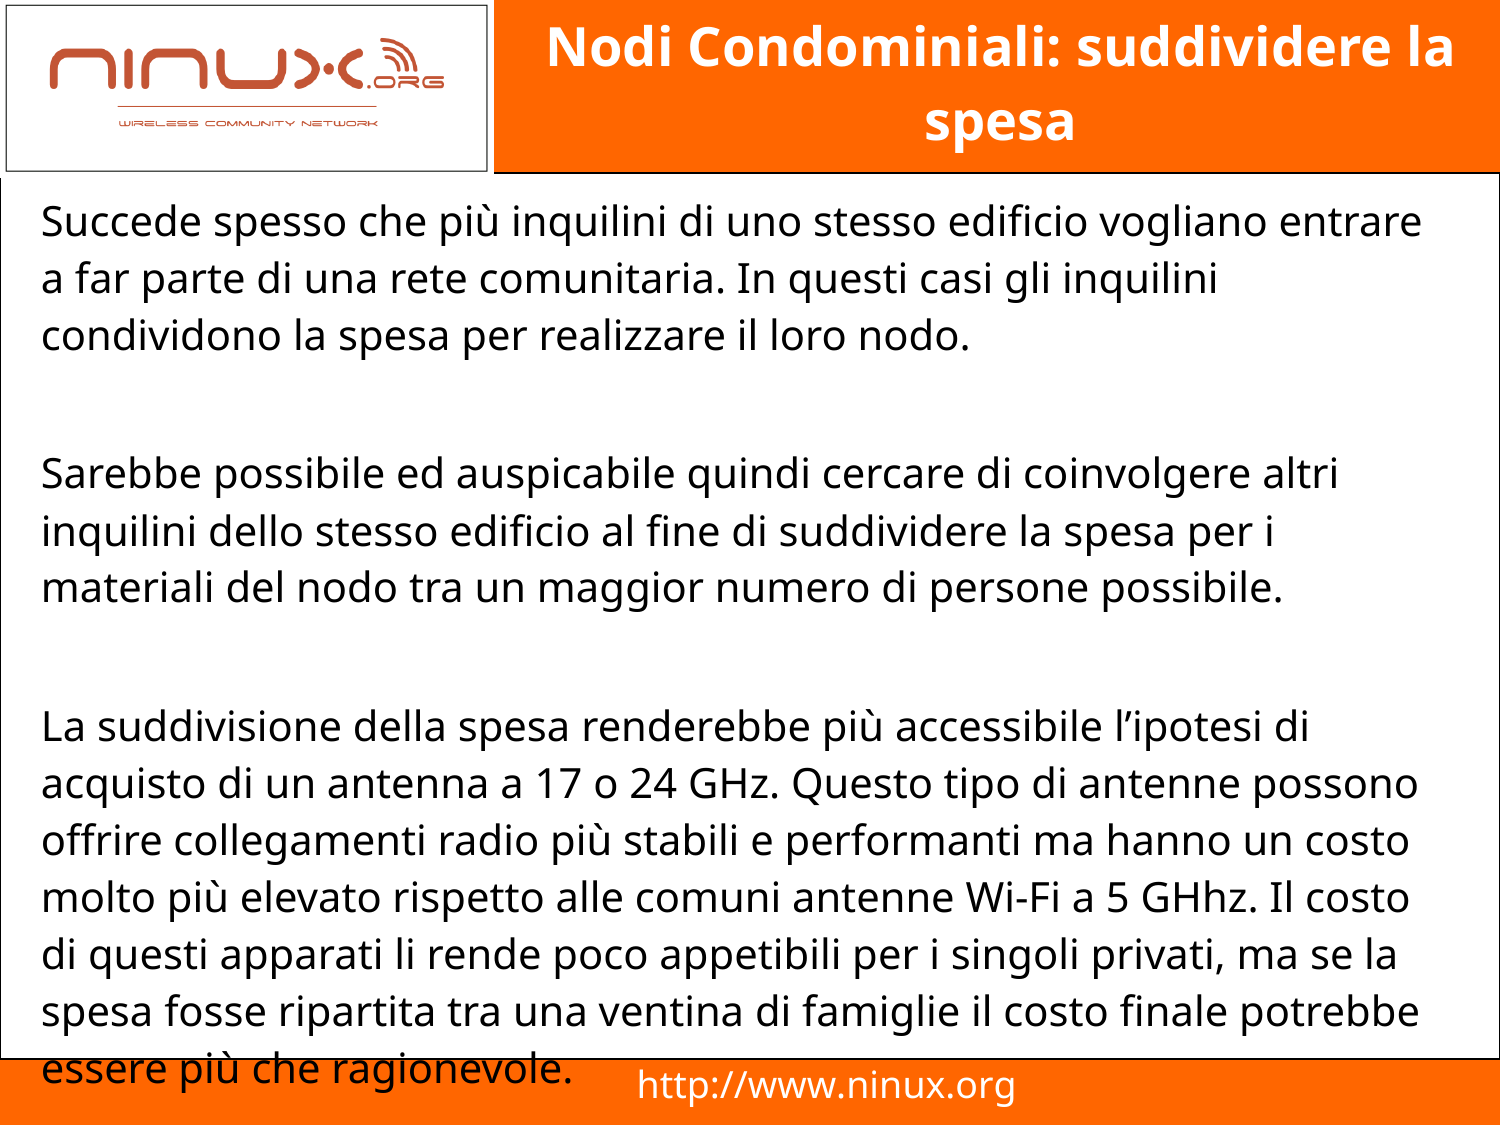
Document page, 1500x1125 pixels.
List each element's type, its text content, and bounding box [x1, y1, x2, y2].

text_box http://www.ninux.org [621, 1053, 1159, 1125]
list Succede spesso che più inquilini di uno stesso edificio vogliano entrare a far parte di una rete comunitaria. In questi casi gli inquilini condividono la spesa per realizzare il loro nodo. Sarebbe possibile ed auspicabile quindi cercare di coinvolgere altri inquilini dello stesso edificio al fine di suddividere la spesa per i materiali del nodo tra un maggior numero di persone possibile. La suddivisione della spesa renderebbe più accessibile l’ipotesi di acquisto di un antenna a 17 o 24 GHz. Questo tipo di antenne possono offrire collegamenti radio più stabili e performanti ma hanno un costo molto più elevato rispetto alle comuni antenne Wi-Fi a 5 GHhz. Il costo di questi apparati li rende poco appetibili per i singoli privati, ma se la spesa fosse ripartita tra una ventina di famiglie il costo finale potrebbe essere più che ragionevole. [25, 183, 1447, 1004]
title Nodi Condominiali: suddividere la spesa [501, 0, 1500, 165]
picture [0, 0, 494, 178]
